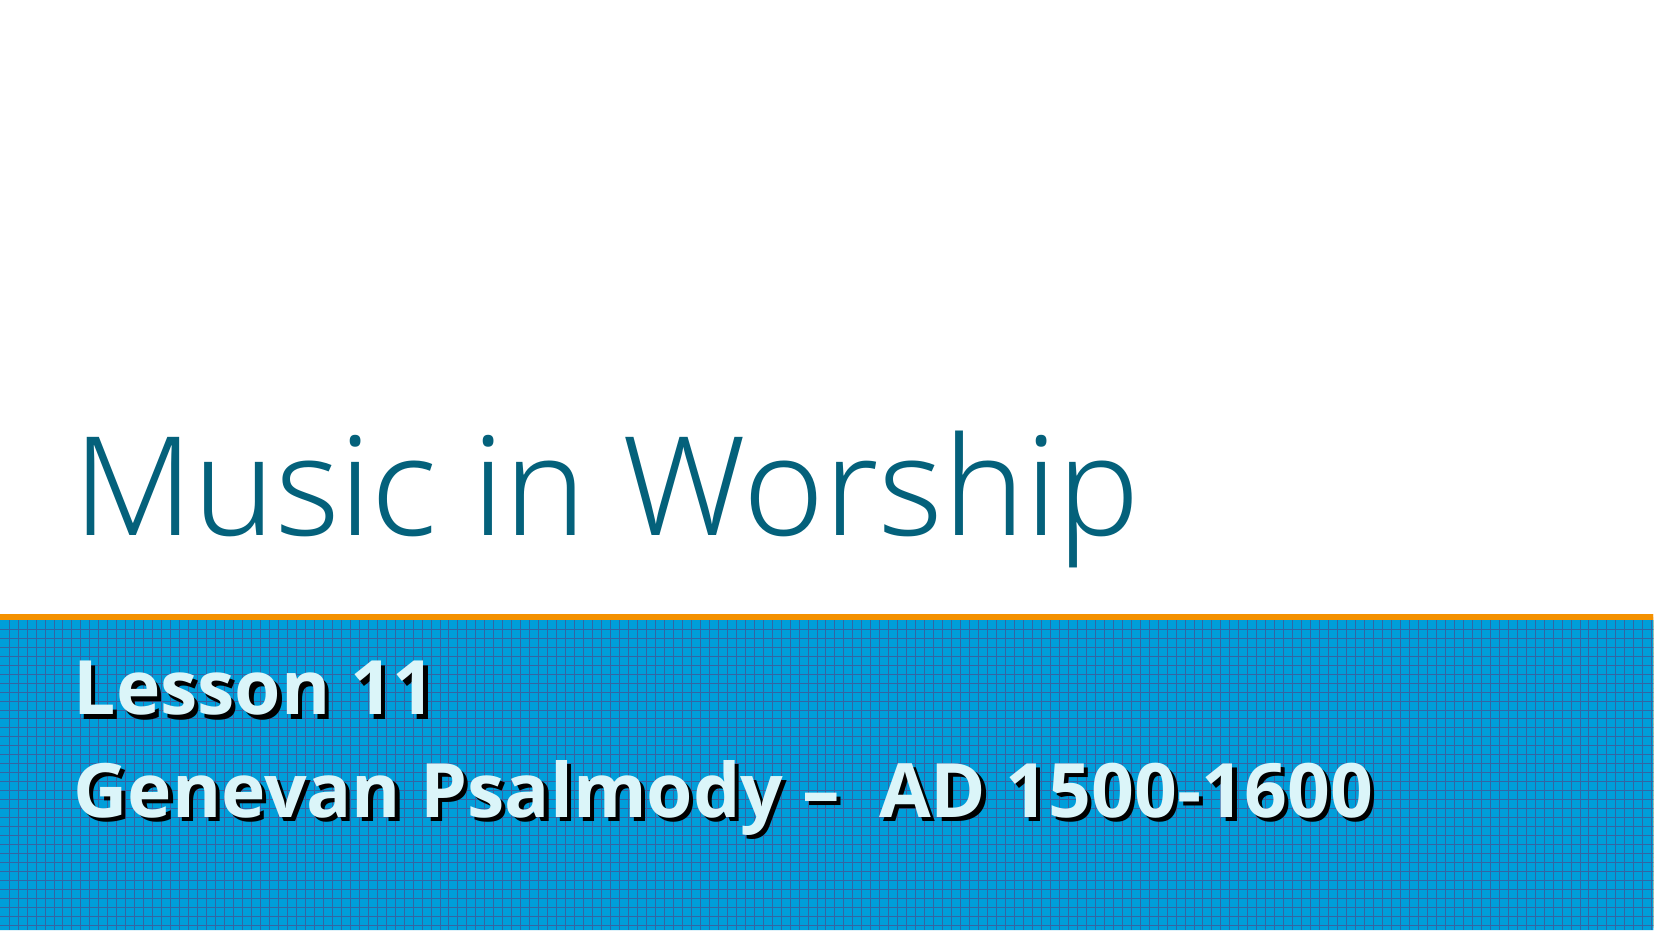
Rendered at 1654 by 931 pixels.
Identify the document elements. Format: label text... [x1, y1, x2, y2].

subtitle Lesson 11 Genevan Psalmody – AD 1500-1600 [73, 634, 1551, 918]
title Music in Worship [73, 44, 1551, 576]
